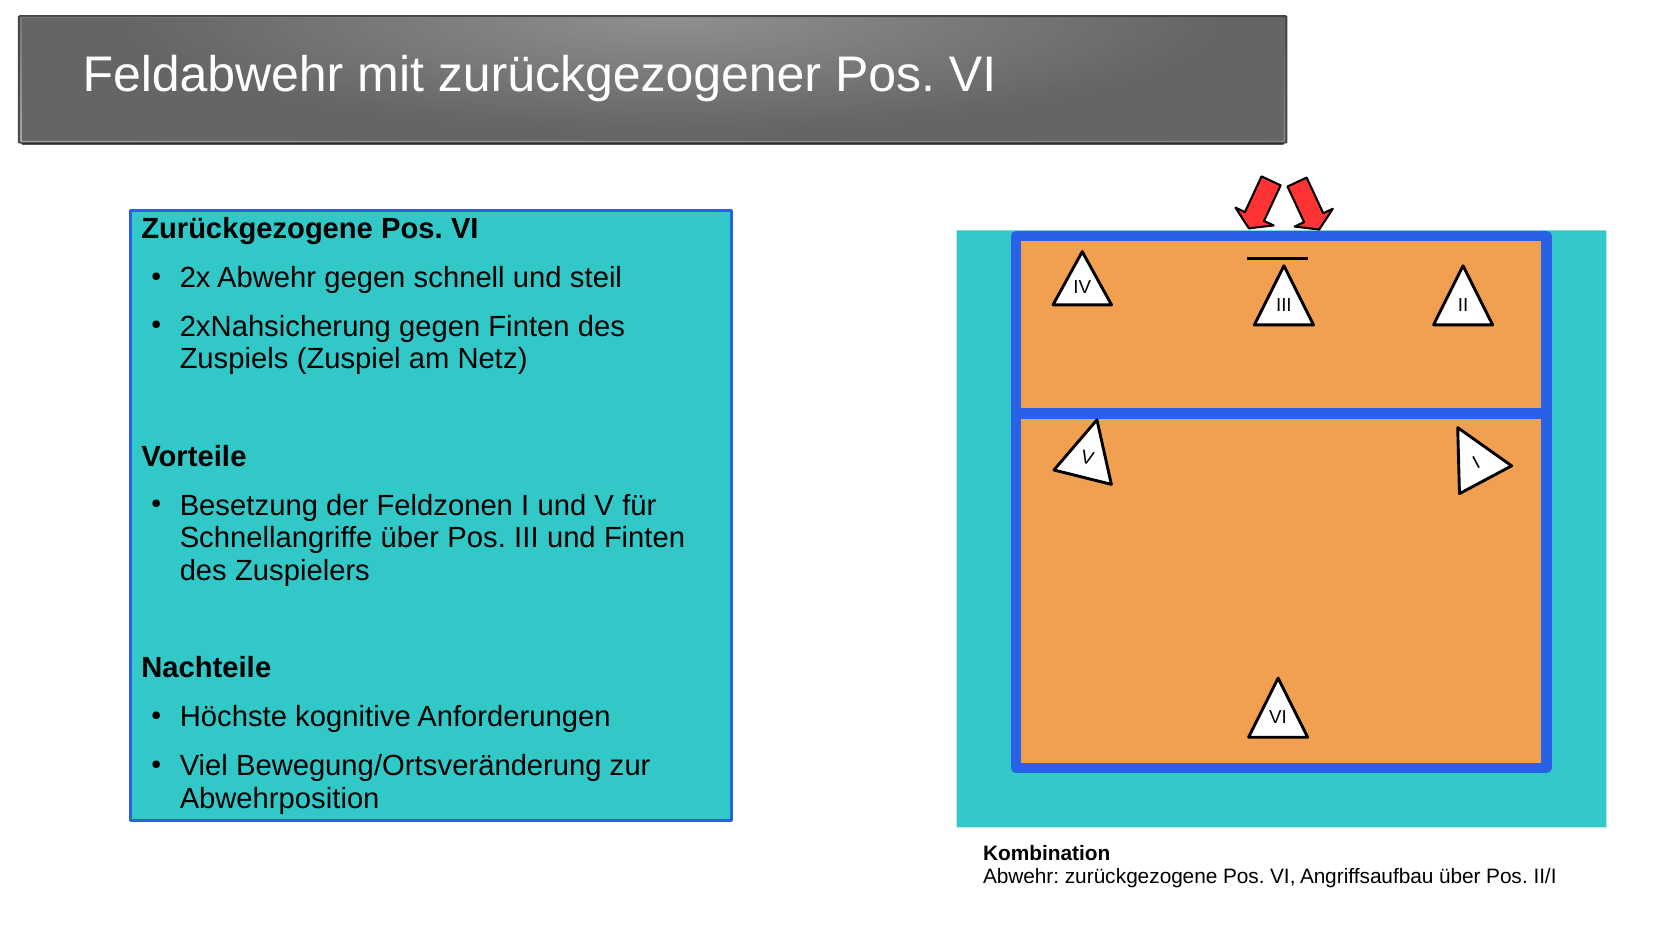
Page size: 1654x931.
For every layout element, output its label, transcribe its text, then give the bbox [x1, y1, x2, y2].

text_box VI [1248, 678, 1308, 738]
text_box [1235, 176, 1281, 229]
list Zurückgezogene Pos. VI 2x Abwehr gegen schnell und steil 2xNahsicherung gegen Finten des Zuspiels (Zuspiel am Netz) Vorteile Besetzung der Feldzonen I und V für Schnellangriffe über Pos. III und Finten des Zuspielers Nachteile Höchste kognitive Anforderungen Viel Bewegung/Ortsveränderung zur Abwehrposition [130, 210, 732, 821]
text_box I [1457, 427, 1512, 494]
text_box [1287, 177, 1333, 230]
text_box Kombination Abwehr: zurückgezogene Pos. VI, Angriffsaufbau über Pos. II/I [968, 833, 1607, 919]
text_box IV [1053, 251, 1112, 305]
text_box III [1254, 265, 1314, 325]
text_box V [1053, 419, 1112, 485]
title Feldabwehr mit zurückgezogener Pos. VI [82, 29, 1235, 119]
text_box II [1433, 265, 1493, 325]
